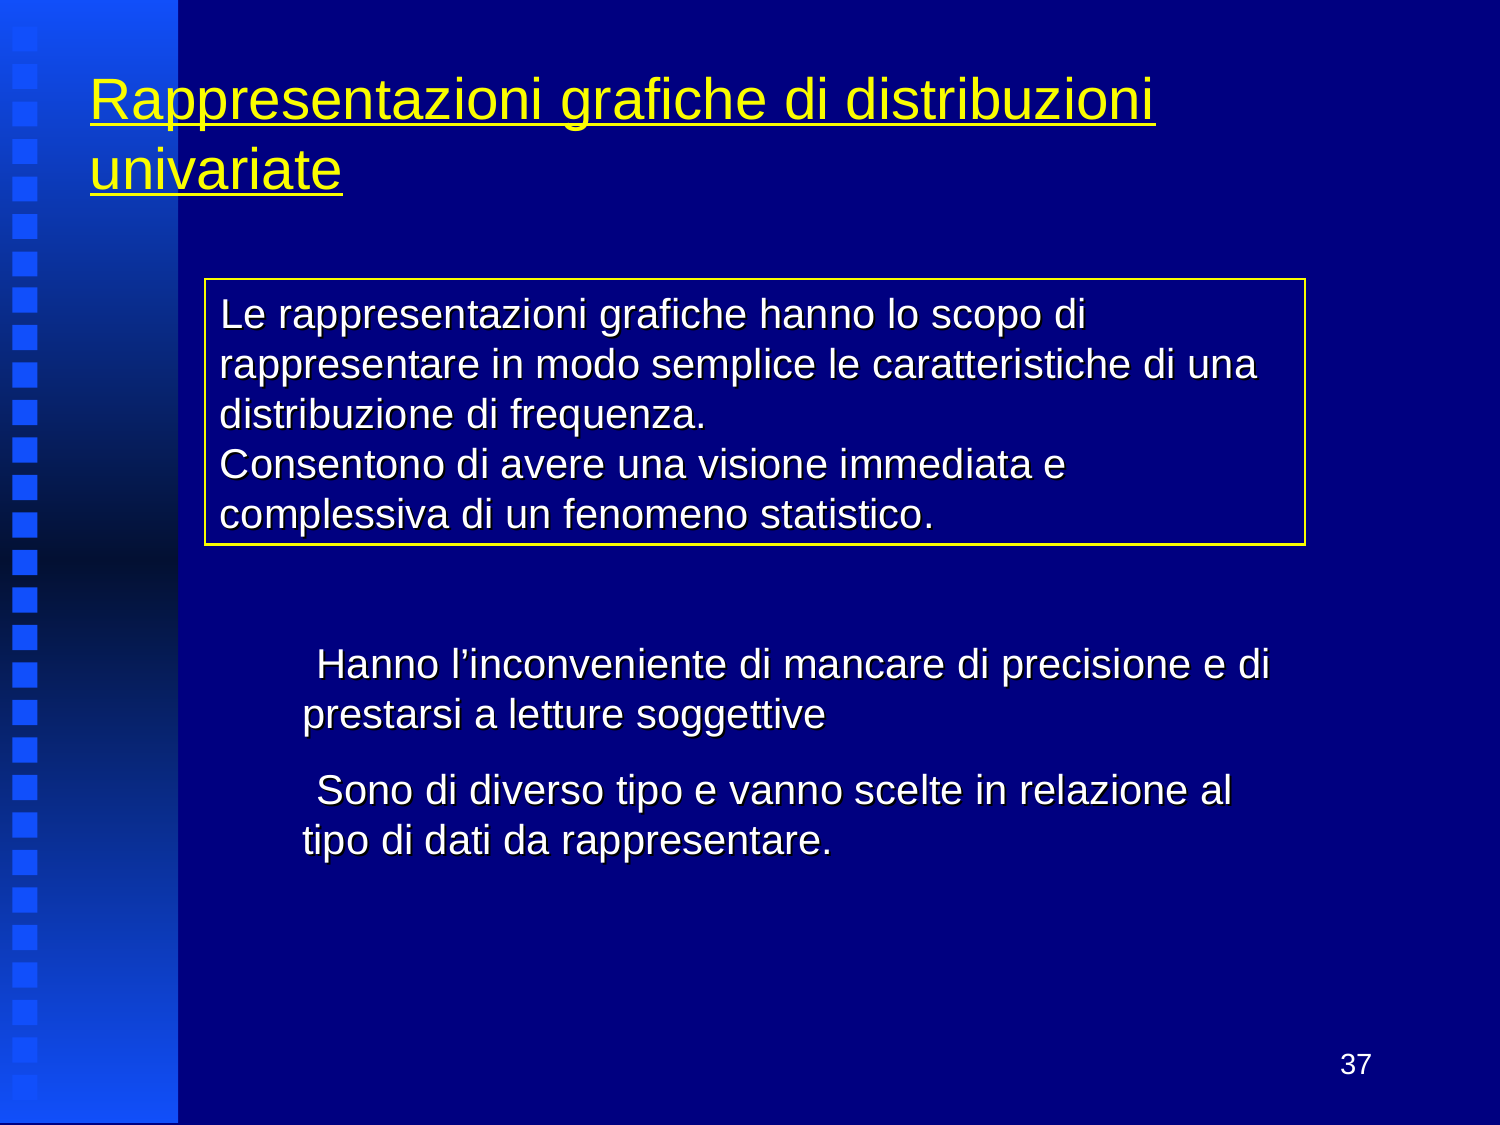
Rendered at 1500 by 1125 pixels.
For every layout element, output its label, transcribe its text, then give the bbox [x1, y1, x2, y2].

text_box Le rappresentazioni grafiche hanno lo scopo di rappresentare in modo semplice le caratteristiche di una distribuzione di frequenza. Consentono di avere una visione immediata e complessiva di un fenomeno statistico. [205, 278, 1306, 545]
text_box Hanno l’inconveniente di mancare di precisione e di prestarsi a letture soggettive Sono di diverso tipo e vanno scelte in relazione al tipo di dati da rappresentare. [287, 629, 1288, 871]
text_box <numero> [1074, 1025, 1388, 1101]
text_box Rappresentazioni grafiche di distribuzioni univariate [74, 53, 1388, 209]
